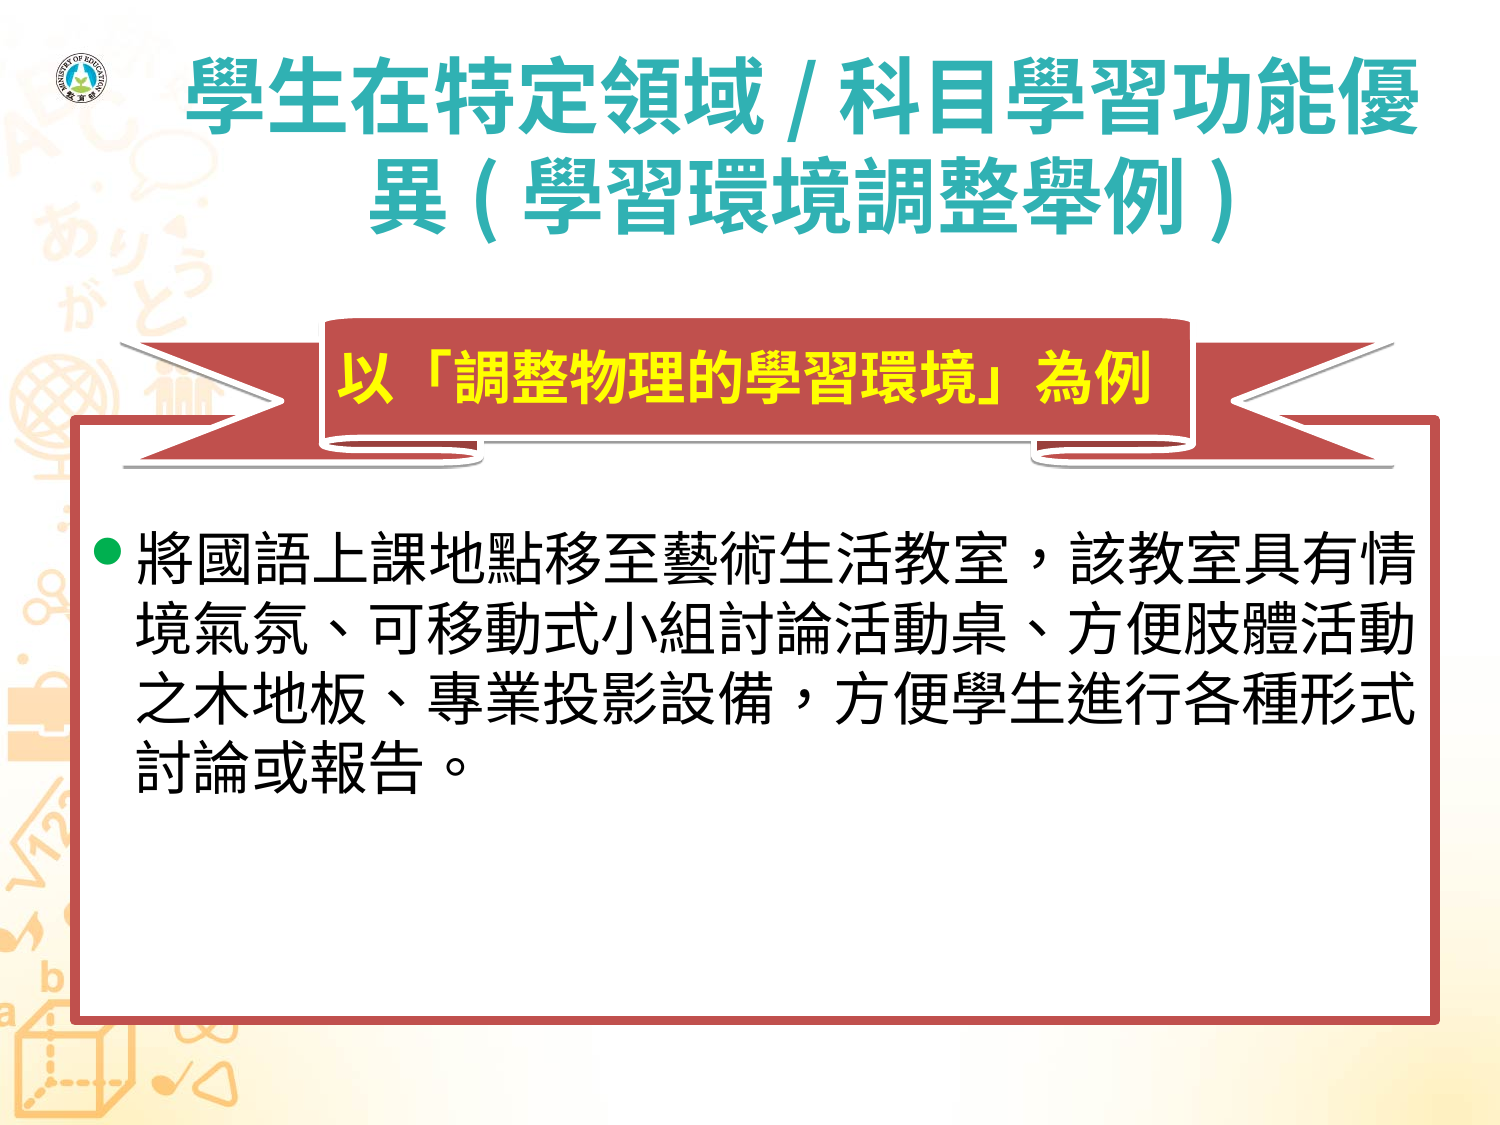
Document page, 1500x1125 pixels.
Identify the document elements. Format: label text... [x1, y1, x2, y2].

text_box 將國語上課地點移至藝術生活教室，該教室具有情境氣氛、可移動式小組討論活動桌、方便肢體活動之木地板、專業投影設備，方便學生進行各種形式討論或報告。 [75, 419, 1435, 1021]
text_box 以「調整物理的學習環境」為例 [122, 314, 1393, 463]
title 學生在特定領域/科目學習功能優異(學習環境調整舉例) [127, 36, 1478, 178]
picture [0, 0, 1500, 1125]
